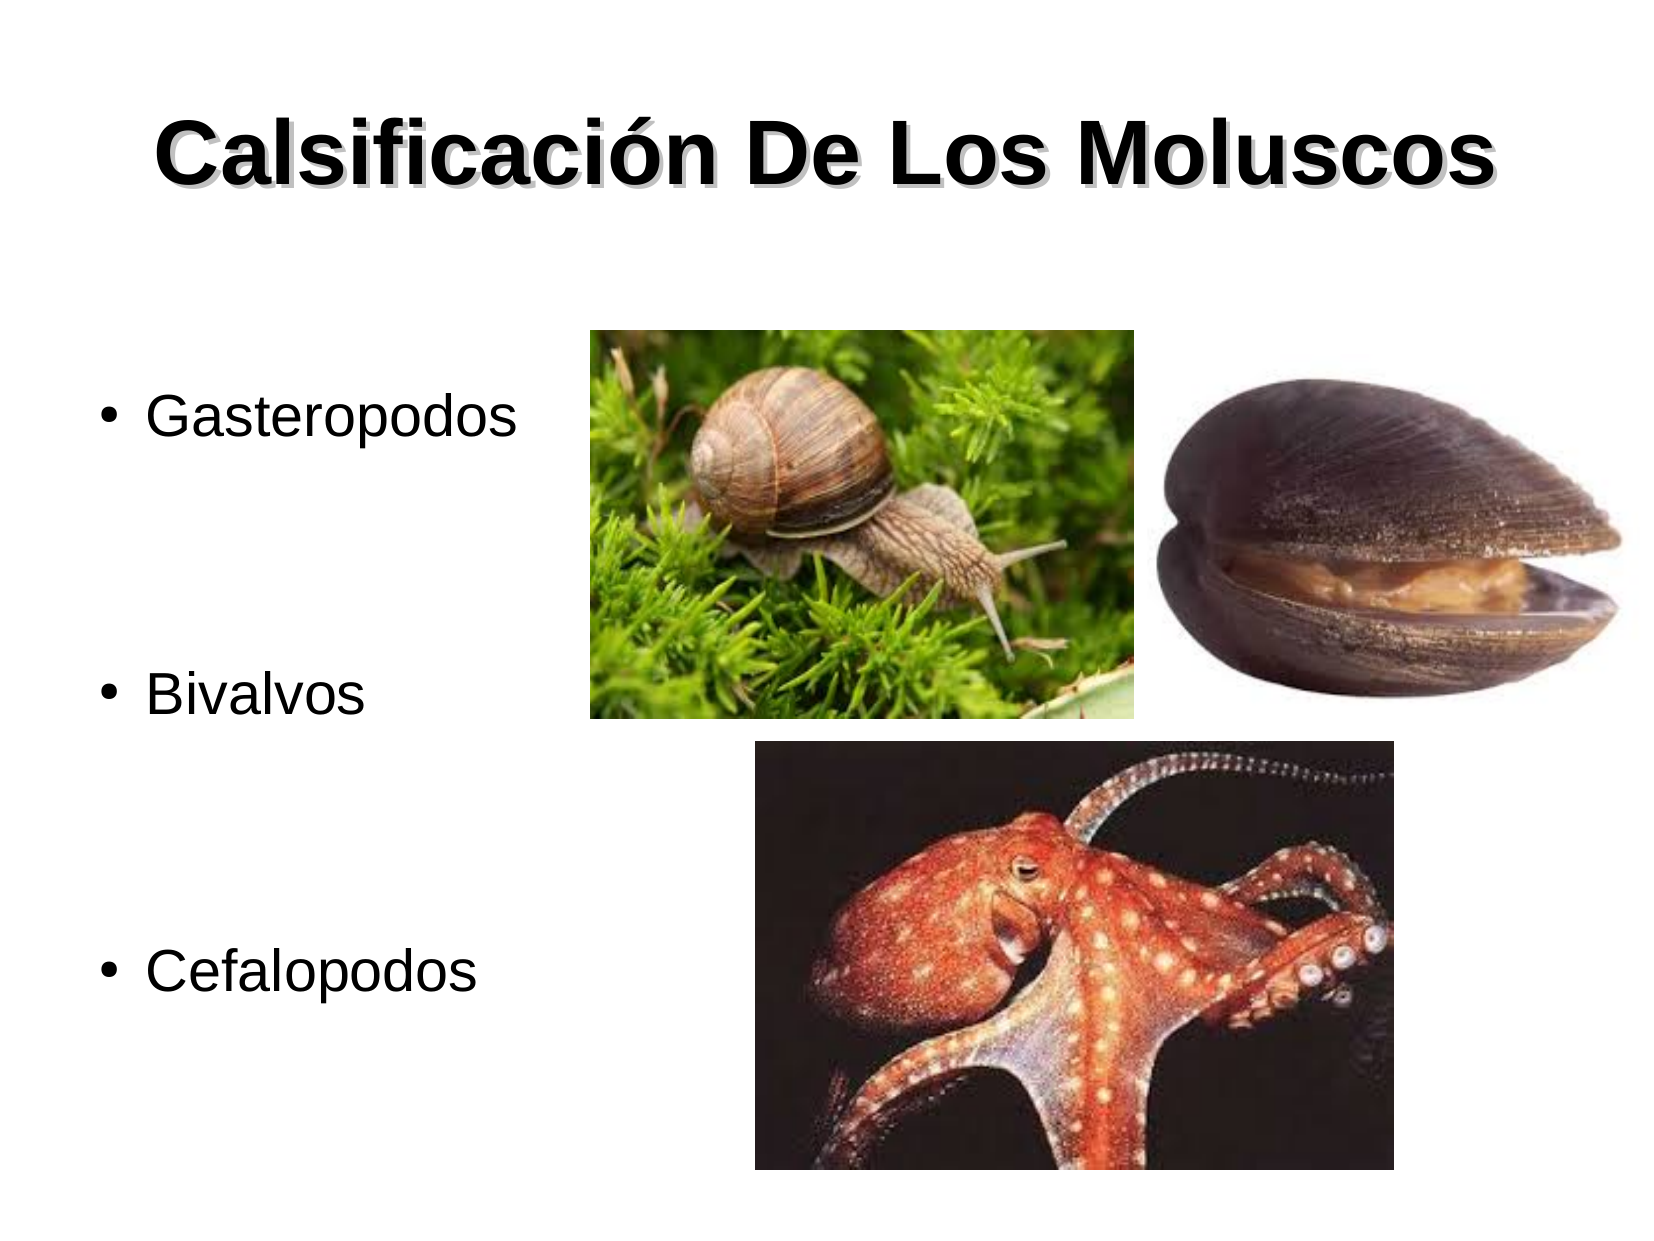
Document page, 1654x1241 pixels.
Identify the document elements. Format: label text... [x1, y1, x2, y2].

title Calsificación De Los Moluscos [82, 49, 1571, 257]
picture [590, 330, 1640, 721]
picture [755, 741, 1394, 1170]
list Gasteropodos Bivalvos Cefalopodos [82, 290, 1571, 1010]
